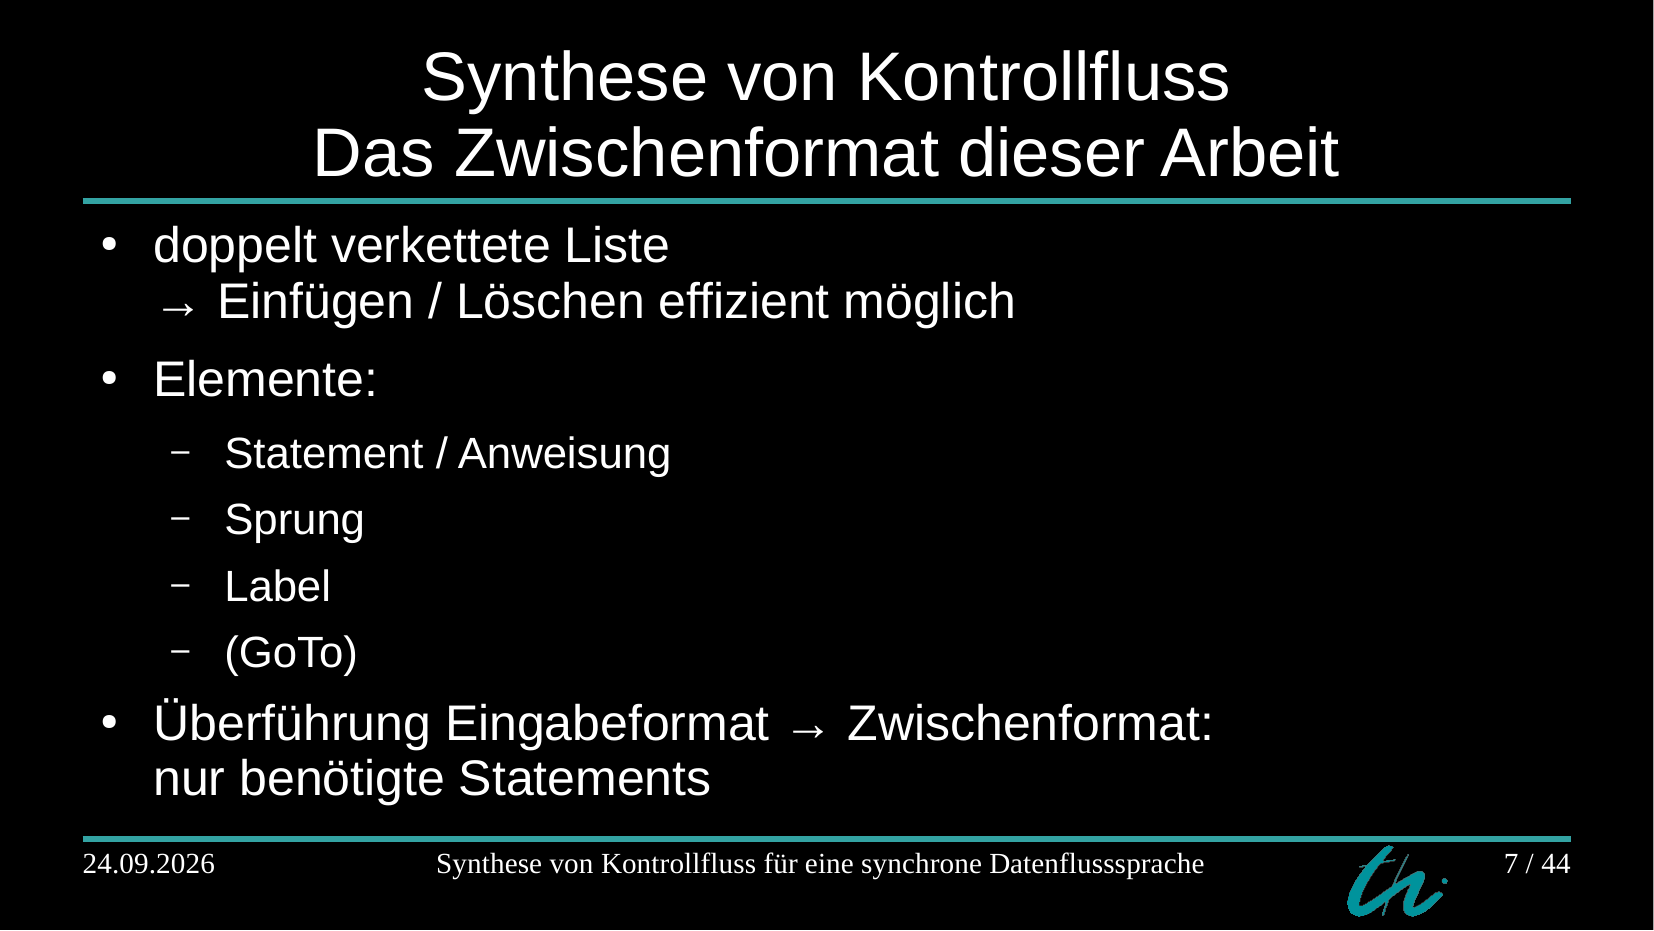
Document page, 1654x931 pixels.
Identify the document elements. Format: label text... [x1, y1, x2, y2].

title Synthese von Kontrollfluss Das Zwischenformat dieser Arbeit [82, 37, 1571, 193]
picture [1347, 845, 1448, 917]
list doppelt verkettete Liste → Einfügen / Löschen effizient möglich Elemente: Statement / Anweisung Sprung Label (GoTo) Überführung Eingabeformat → Zwischenformat: nur benötigte Statements [82, 217, 1571, 815]
